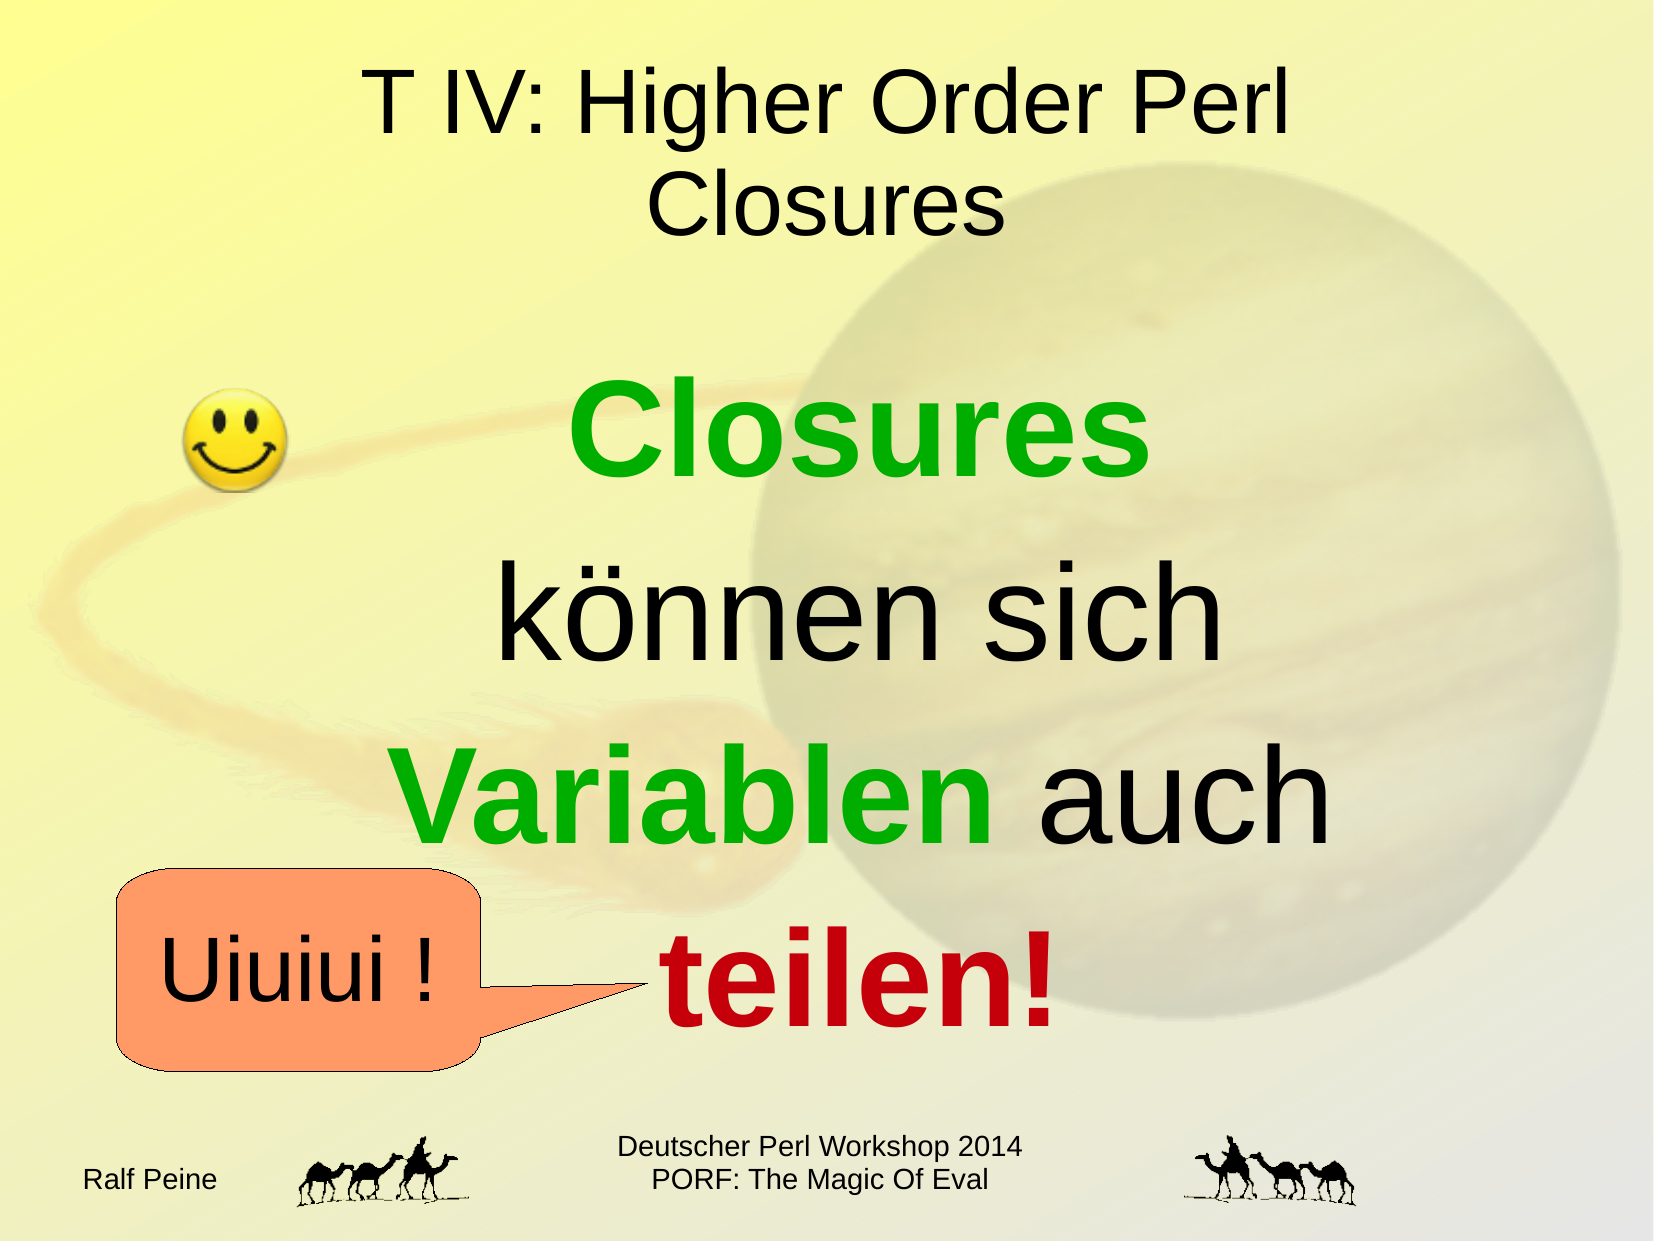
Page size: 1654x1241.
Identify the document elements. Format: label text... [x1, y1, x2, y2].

picture [291, 1134, 469, 1214]
list Closures können sich Variablen auch teilen! [81, 352, 1570, 1106]
title T IV: Higher Order Perl Closures [82, 49, 1571, 257]
picture [1184, 1133, 1362, 1213]
picture [3, 138, 1654, 1054]
picture [180, 388, 291, 493]
